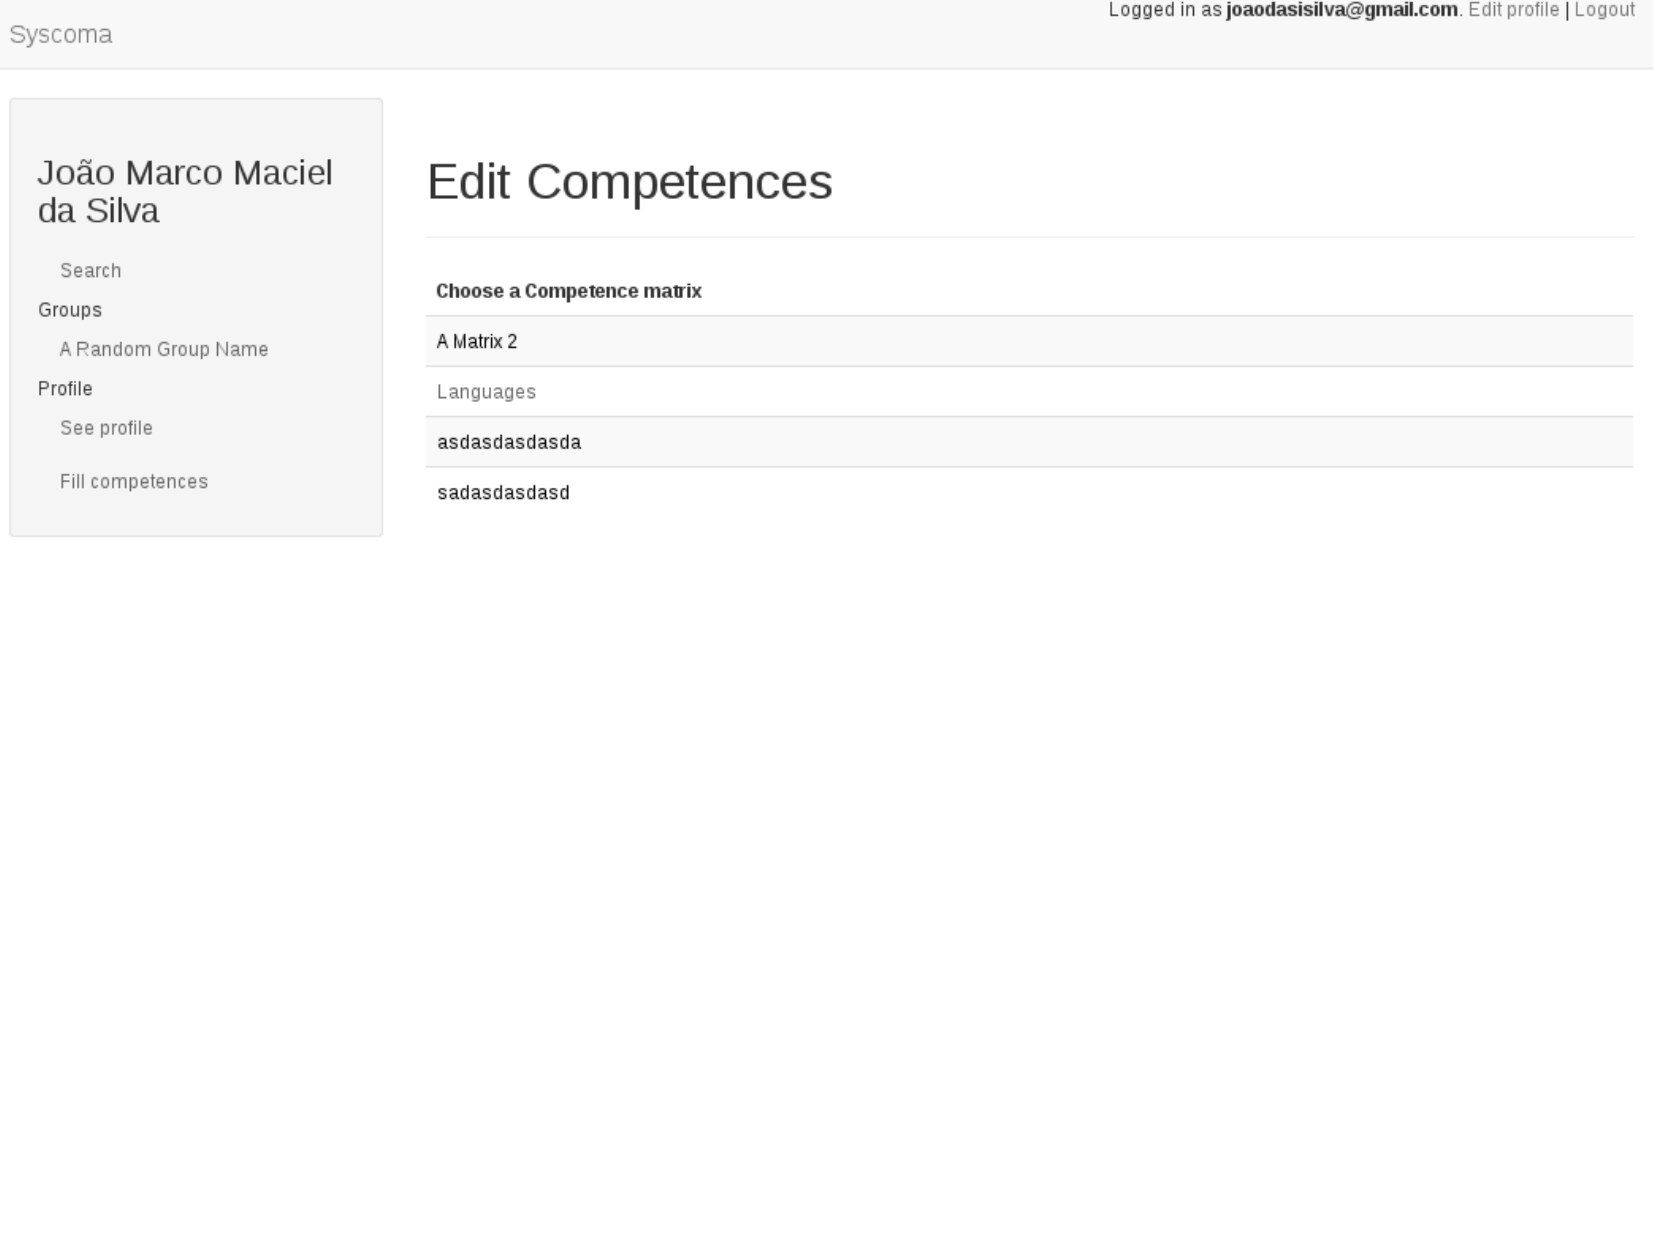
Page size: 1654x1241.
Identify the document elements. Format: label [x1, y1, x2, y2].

picture [0, 0, 1654, 553]
